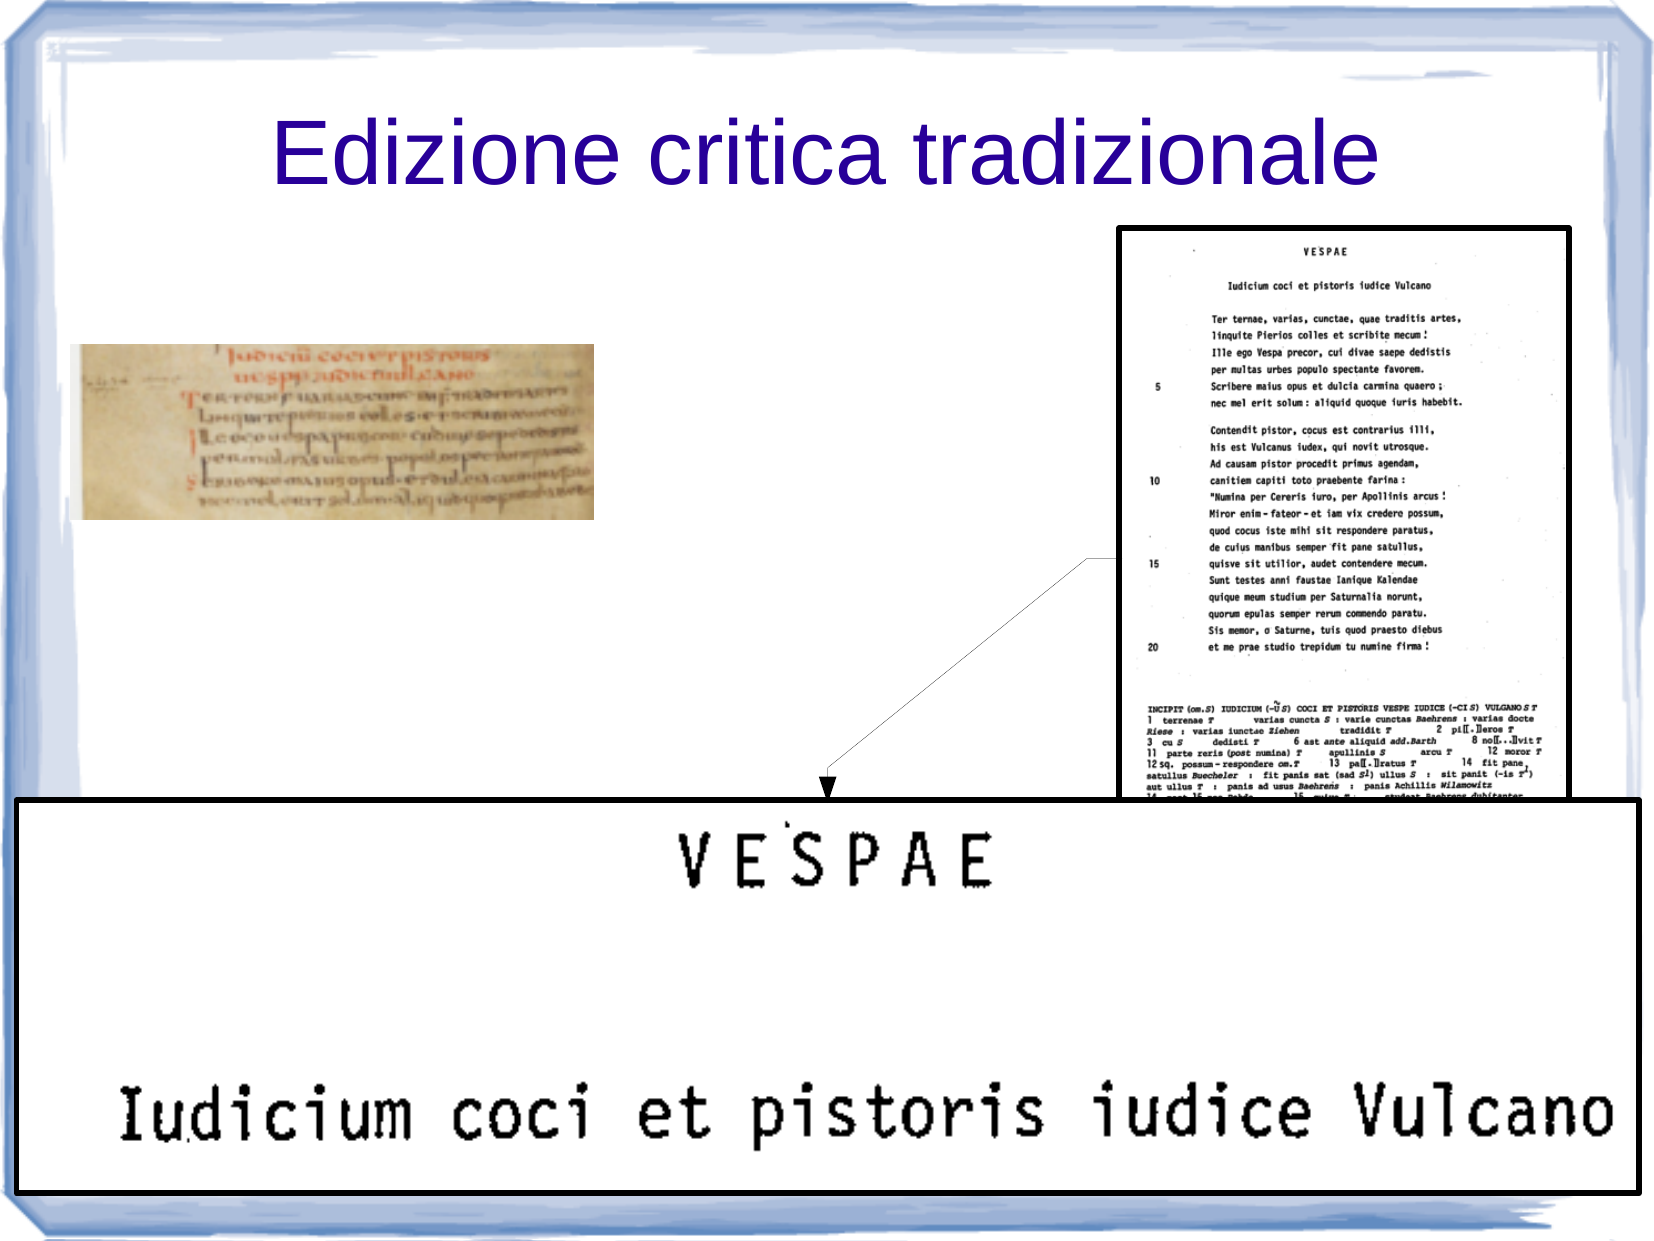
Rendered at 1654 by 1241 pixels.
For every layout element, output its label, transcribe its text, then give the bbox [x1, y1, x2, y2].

title Edizione critica tradizionale [82, 49, 1571, 257]
picture [0, 0, 1654, 1241]
